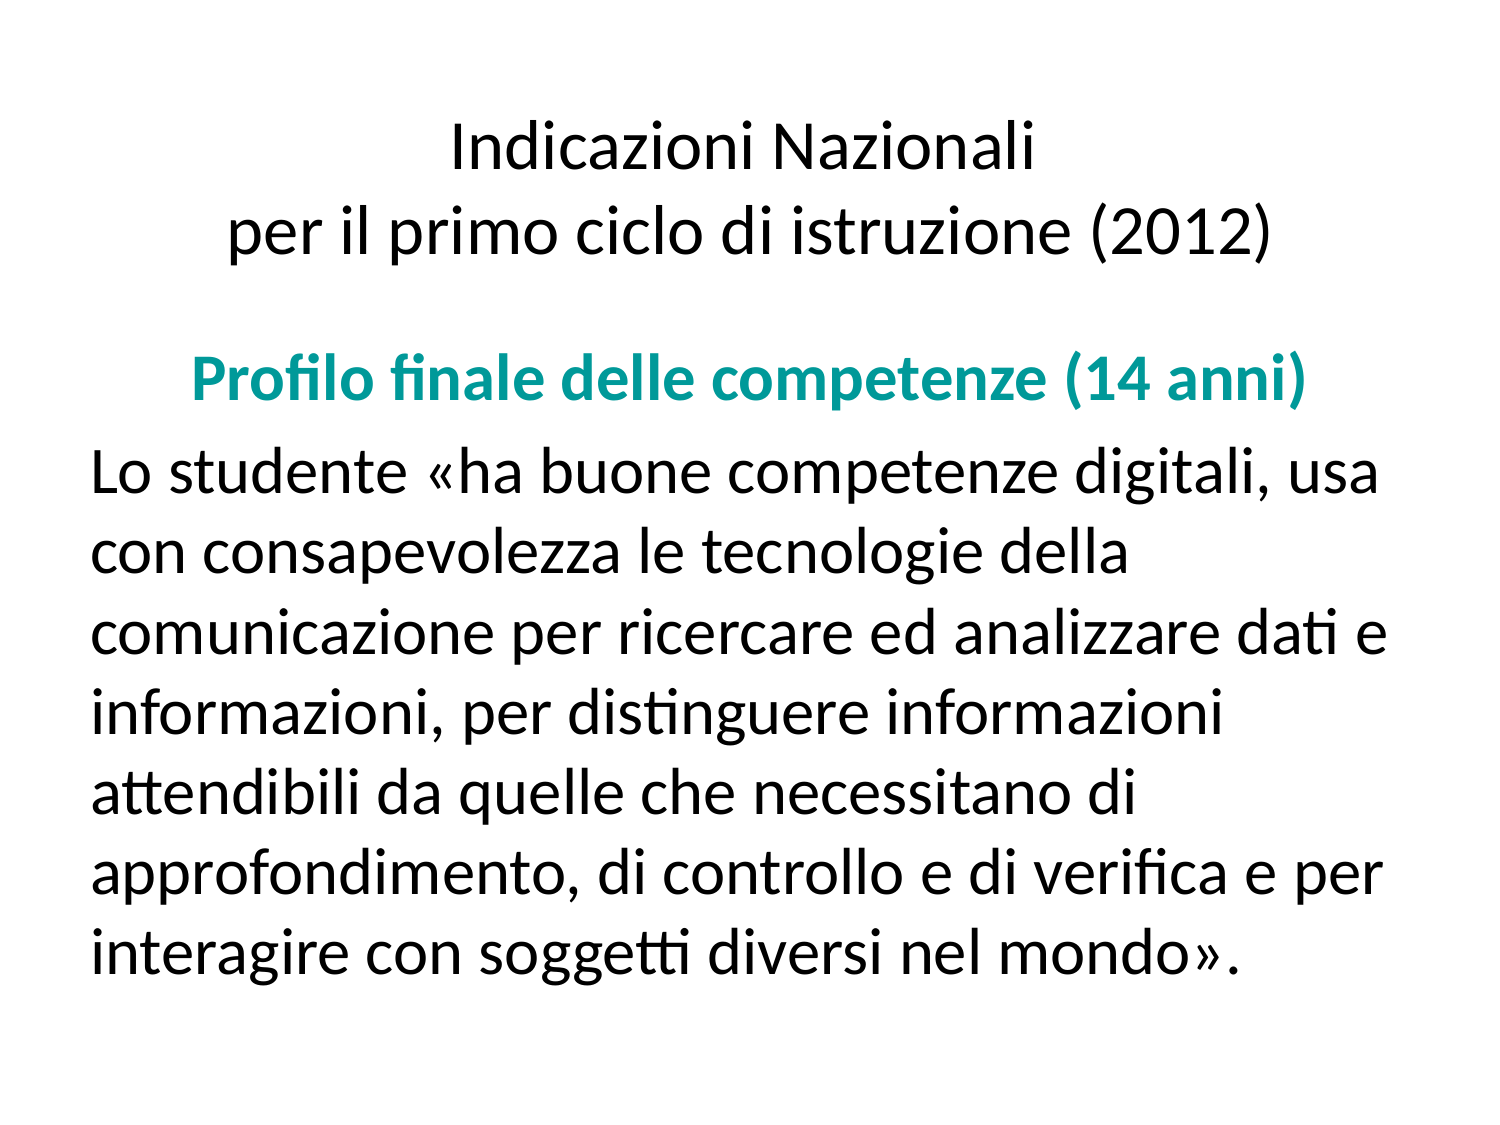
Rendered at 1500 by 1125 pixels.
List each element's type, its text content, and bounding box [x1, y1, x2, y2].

title Indicazioni Nazionali per il primo ciclo di istruzione (2012) [76, 90, 1427, 278]
list Profilo finale delle competenze (14 anni) Lo studente «ha buone competenze digitali, usa con consapevolezza le tecnologie della comunicazione per ricercare ed analizzare dati e informazioni, per distinguere informazioni attendibili da quelle che necessitano di approfondimento, di controllo e di verifica e per interagire con soggetti diversi nel mondo». [75, 326, 1425, 1005]
